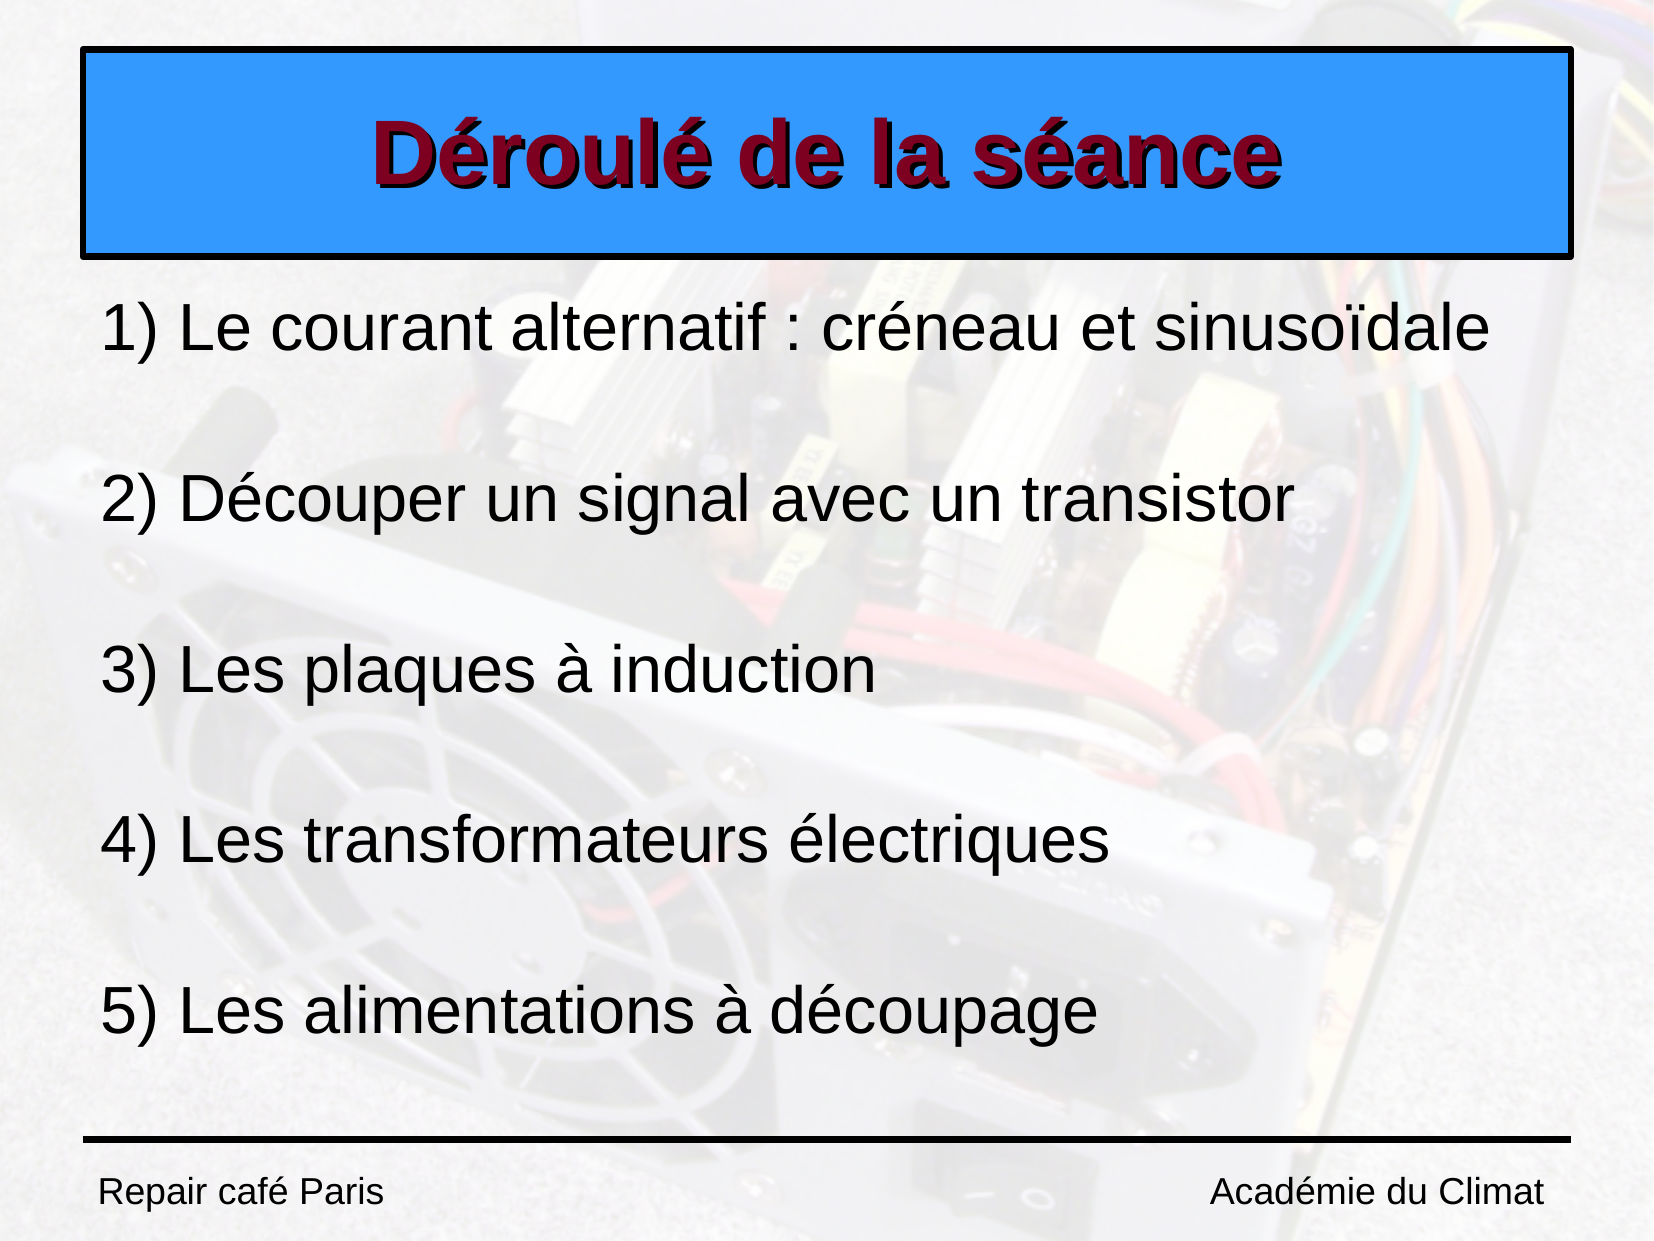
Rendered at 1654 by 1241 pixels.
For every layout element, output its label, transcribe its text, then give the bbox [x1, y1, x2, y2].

text_box Repair café Paris Académie du Climat [82, 1163, 1571, 1220]
picture [0, 0, 1654, 1241]
title Déroulé de la séance [82, 49, 1571, 257]
list Le courant alternatif : créneau et sinusoïdale Découper un signal avec un transistor Les plaques à induction Les transformateurs électriques Les alimentations à découpage [82, 290, 1571, 1048]
